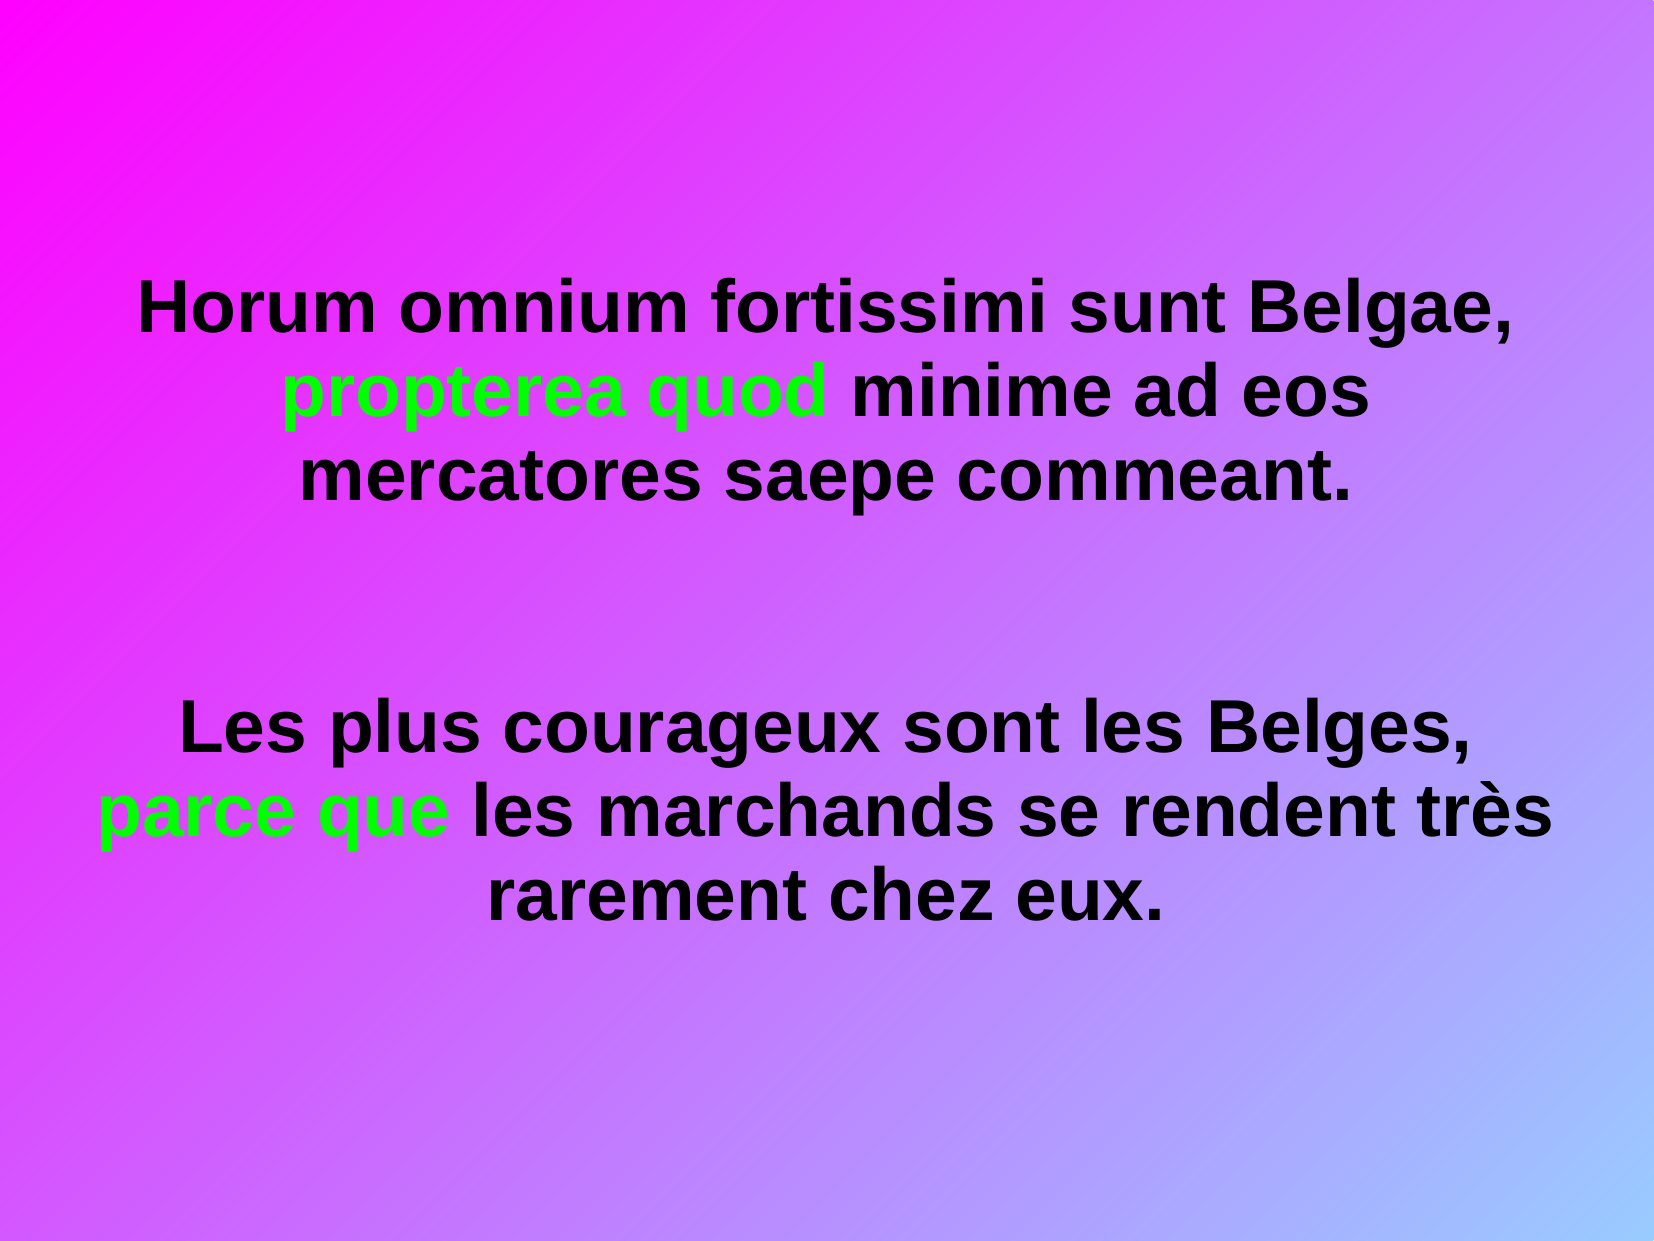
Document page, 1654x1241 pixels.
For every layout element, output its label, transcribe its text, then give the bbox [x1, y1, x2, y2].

text_box Horum omnium fortissimi sunt Belgae, propterea quod minime ad eos mercatores saepe commeant. Les plus courageux sont les Belges, parce que les marchands se rendent très rarement chez eux. [80, 257, 1571, 945]
